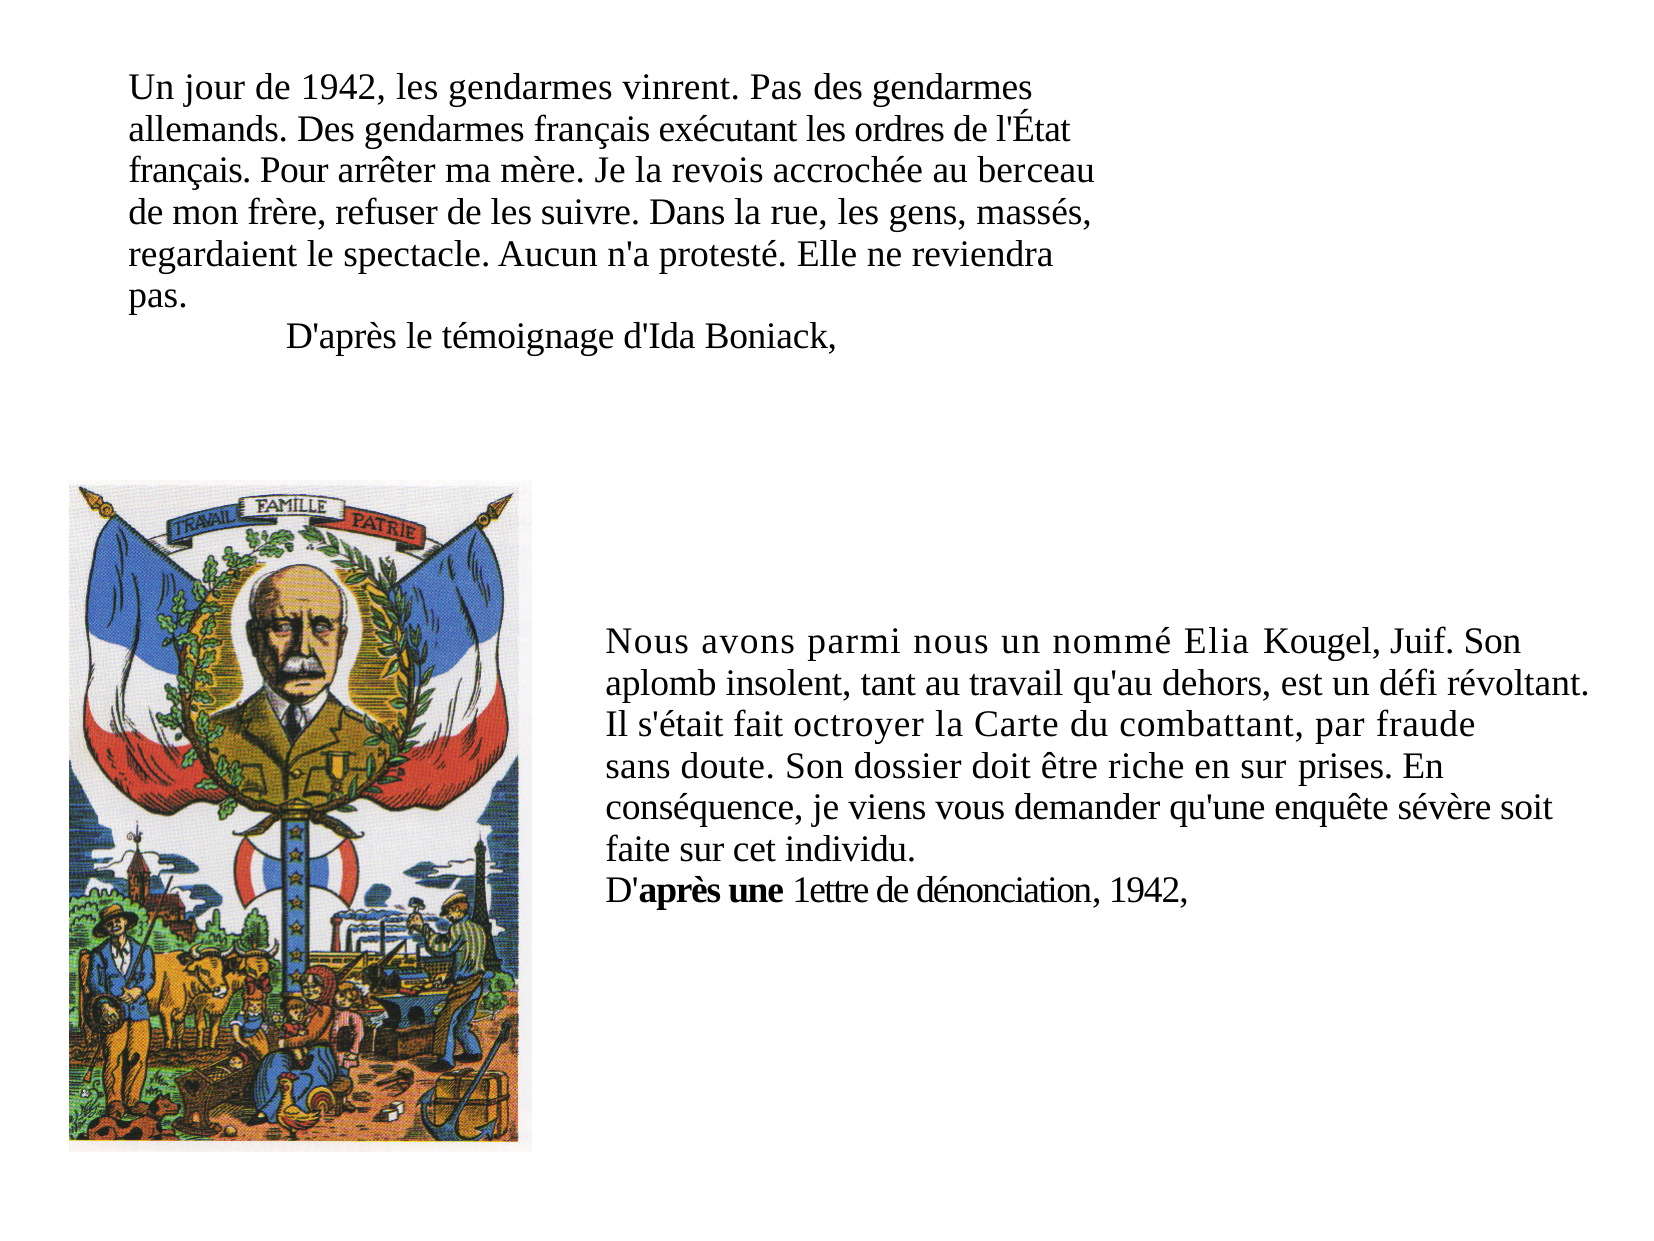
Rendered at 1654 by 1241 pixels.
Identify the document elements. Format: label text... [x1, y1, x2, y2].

text_box Nous avons parmi nous un nommé Elia Kougel, Juif. Son aplomb insolent, tant au travail qu'au dehors, est un défi révoltant. Il s'était fait octroyer la Carte du combattant, par fraude sans doute. Son dossier doit être riche en sur­ prises. En conséquence, je viens vous demander qu'une enquête sévère soit faite sur cet individu. D'après une 1ettre de dénonciation, 1942, [590, 529, 1625, 975]
text_box Un jour de 1942, les gendarmes vinrent. Pas des gendarmes allemands. Des gendarmes français exécutant les ordres de l'État français. Pour arrêter ma mère. Je la revois accrochée au berceau de mon frère, refuser de les suivre. Dans la rue, les gens, massés, regardaient le spectacle. Aucun n'a protesté. Elle ne reviendra pas. D'après le témoignage d'Ida Boniack, [106, 59, 1300, 372]
picture [69, 480, 532, 1152]
